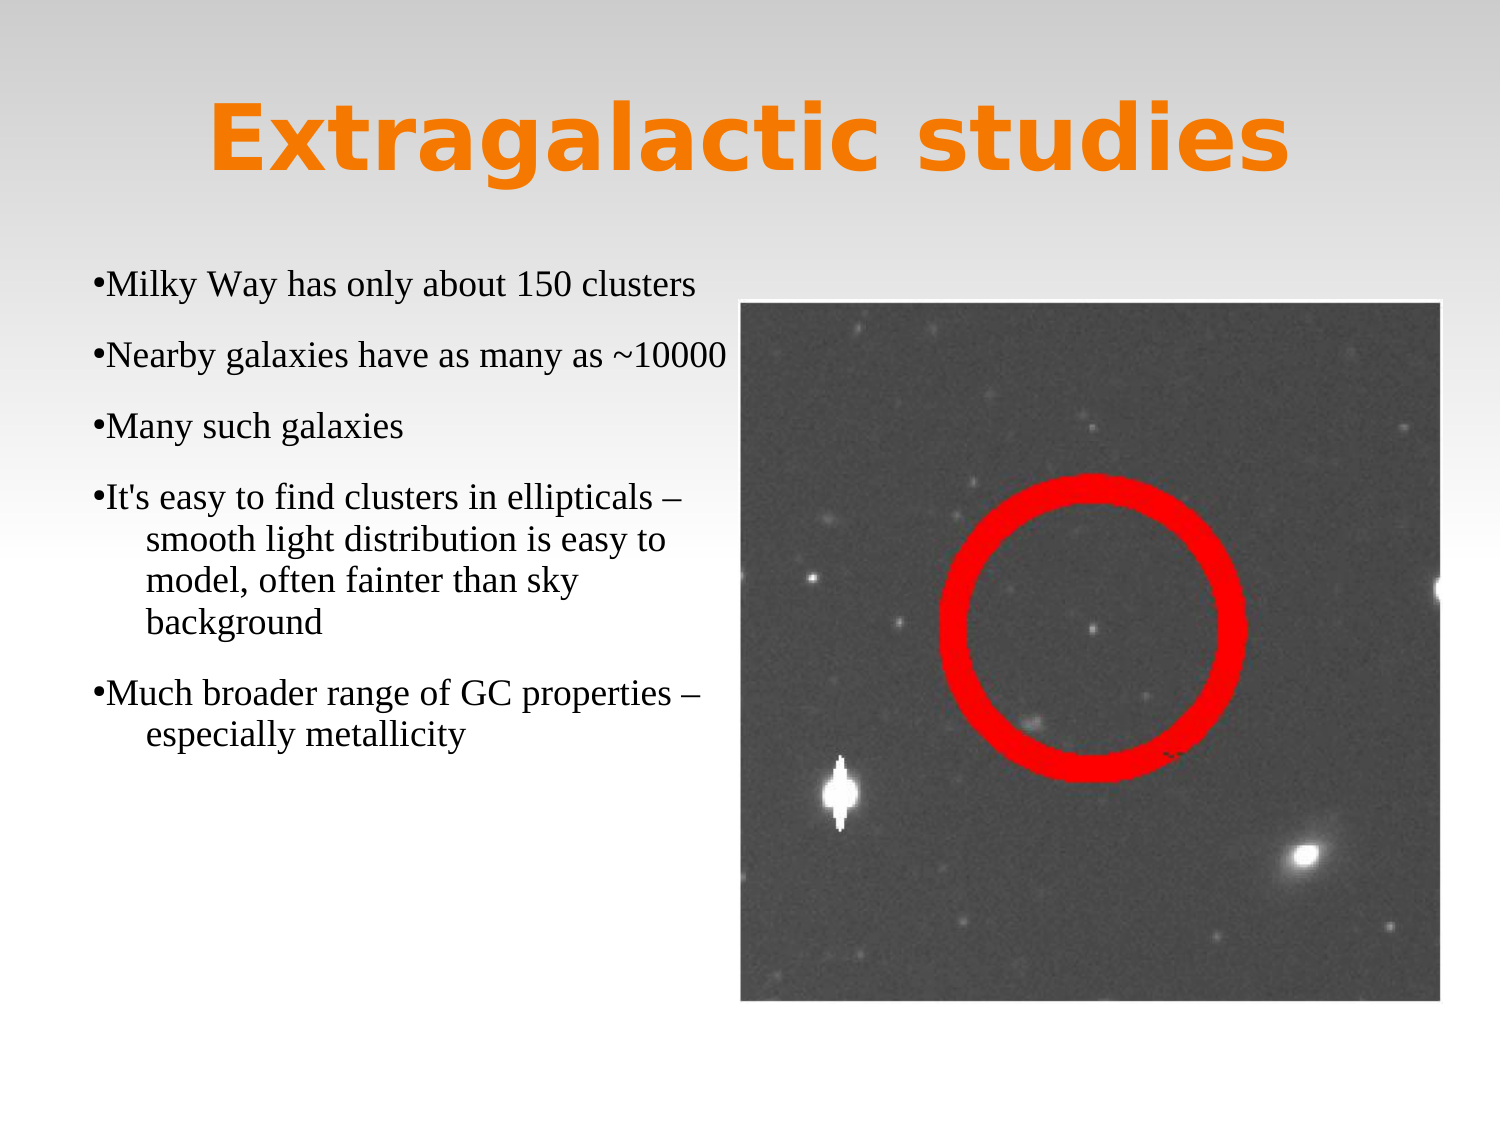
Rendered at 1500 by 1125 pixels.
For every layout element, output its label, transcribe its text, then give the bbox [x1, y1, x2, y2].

title Extragalactic studies [75, 44, 1425, 233]
picture [738, 299, 1443, 1004]
list Milky Way has only about 150 clusters Nearby galaxies have as many as ~10000 Many such galaxies It's easy to find clusters in ellipticals – smooth light distribution is easy to model, often fainter than sky background Much broader range of GC properties – especially metallicity [75, 263, 734, 991]
